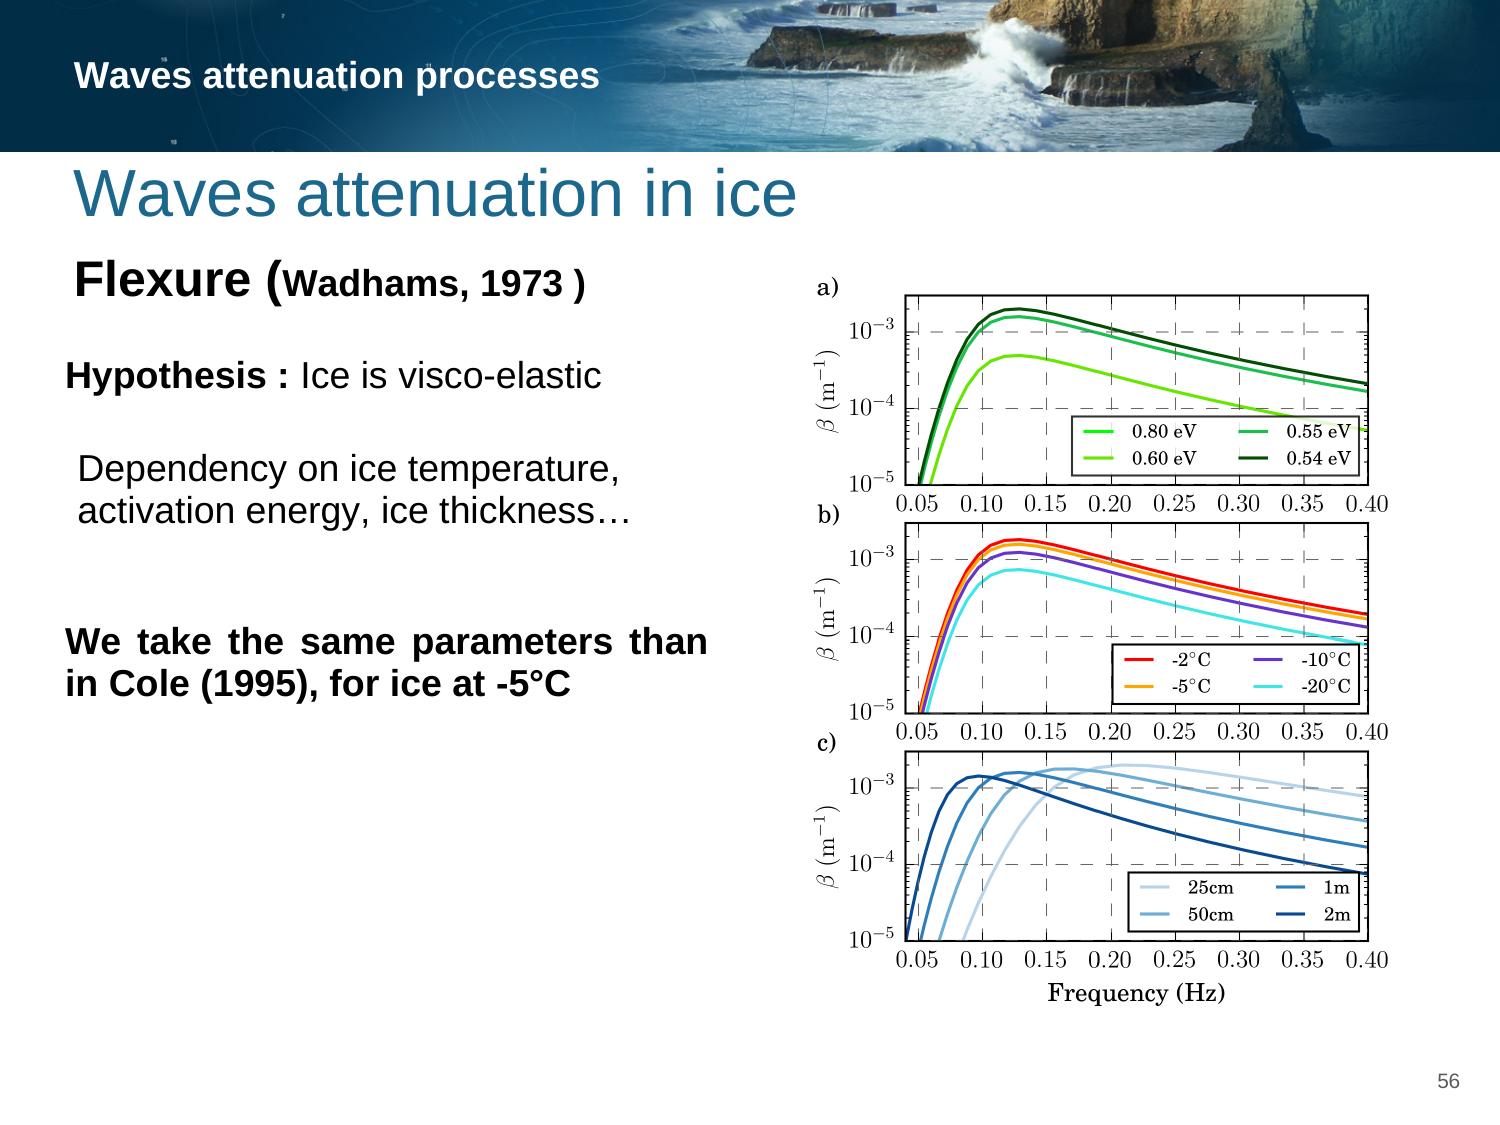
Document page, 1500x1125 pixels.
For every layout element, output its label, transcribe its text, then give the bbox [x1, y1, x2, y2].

title Waves attenuation processes [59, 29, 1093, 119]
text_box Hypothesis : Ice is visco-elastic [29, 354, 797, 607]
text_box Dependency on ice temperature, activation energy, ice thickness… [42, 447, 739, 532]
text_box We take the same parameters than in Cole (1995), for ice at -5°C [29, 620, 709, 857]
text_box Flexure (Wadhams, 1973 ) [59, 236, 1241, 354]
picture [0, 0, 1500, 152]
title Waves attenuation in ice [59, 102, 1244, 265]
picture [797, 265, 1398, 1016]
